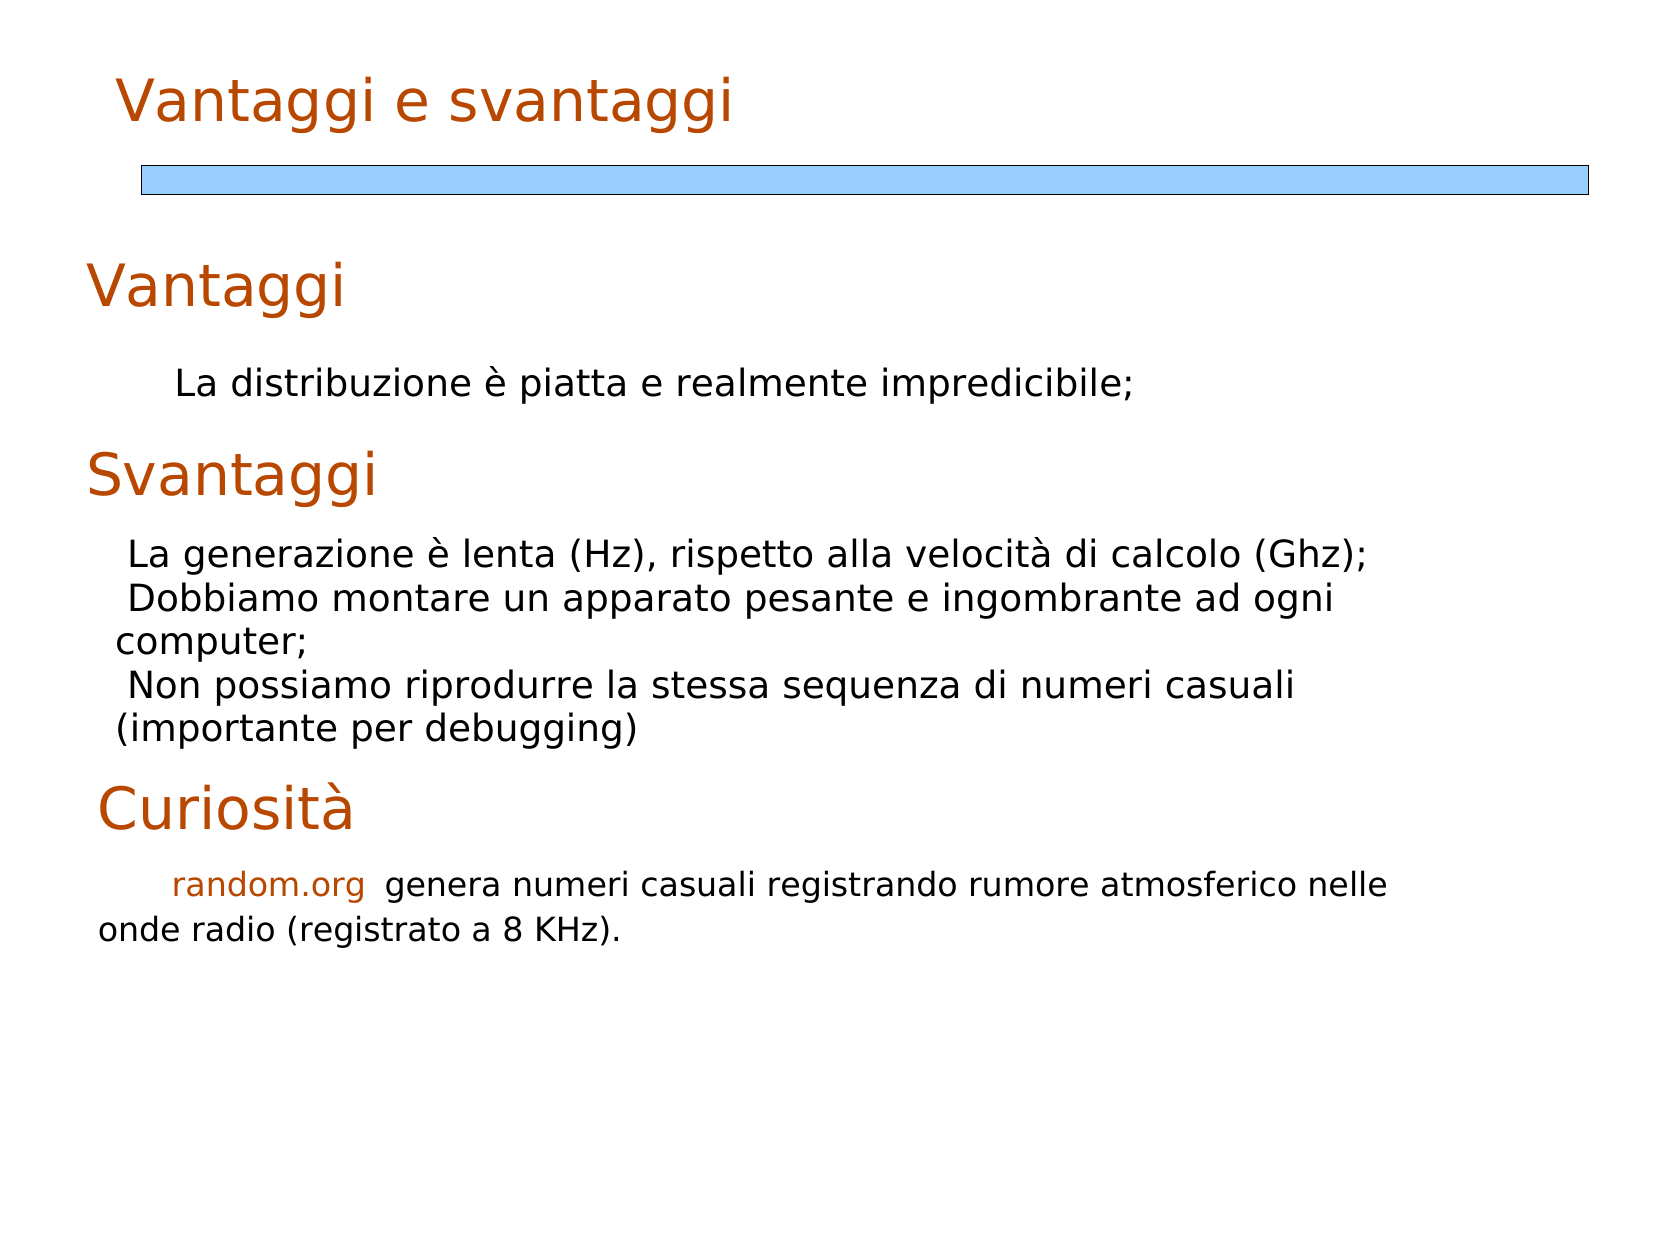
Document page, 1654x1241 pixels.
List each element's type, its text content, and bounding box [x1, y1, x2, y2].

text_box Curiosità random.org genera numeri casuali registrando rumore atmosferico nelle onde radio (registrato a 8 KHz). [83, 767, 1430, 957]
text_box Svantaggi [71, 433, 650, 517]
text_box La generazione è lenta (Hz), rispetto alla velocità di calcolo (Ghz); Dobbiamo montare un apparato pesante e ingombrante ad ogni computer; Non possiamo riprodurre la stessa sequenza di numeri casuali (importante per debugging) [100, 525, 1489, 759]
text_box Vantaggi e svantaggi [100, 59, 1282, 143]
text_box La distribuzione è piatta e realmente impredicibile; [147, 354, 1329, 413]
text_box Vantaggi [71, 244, 363, 328]
